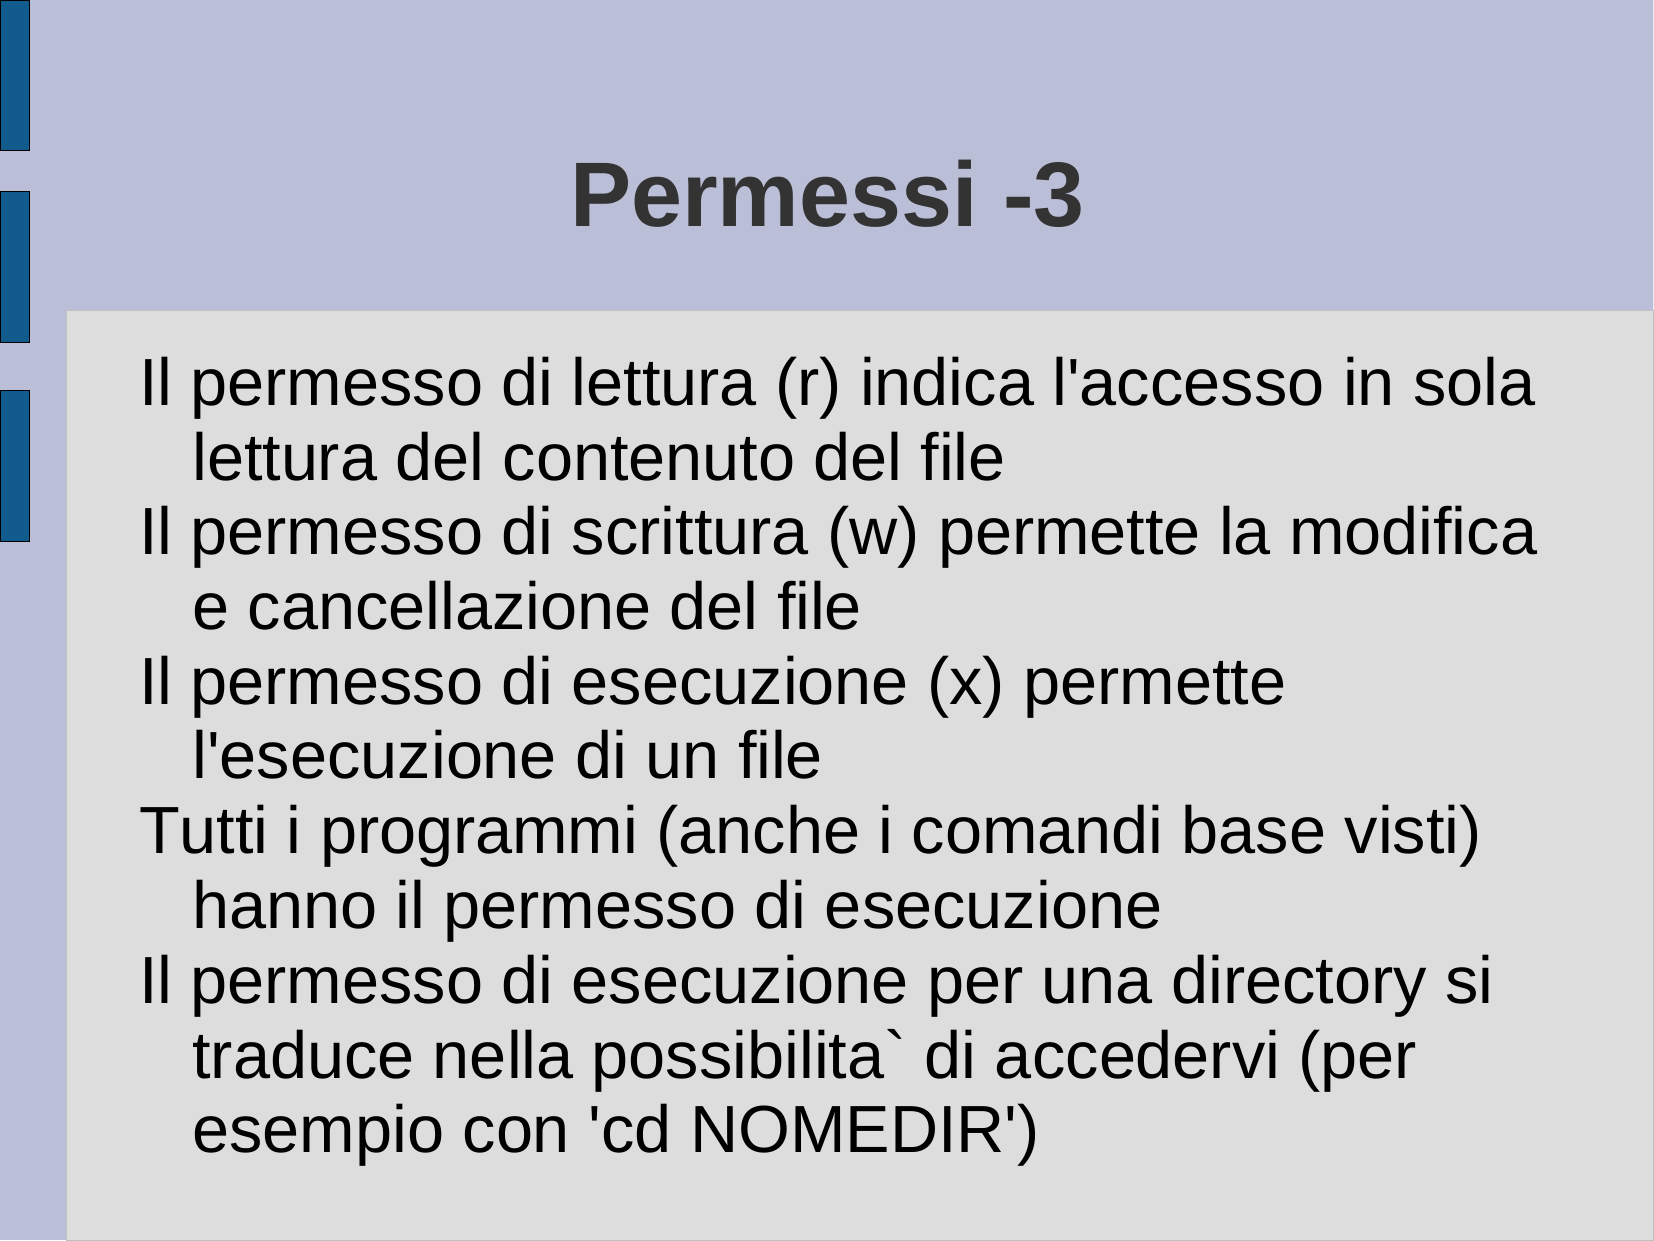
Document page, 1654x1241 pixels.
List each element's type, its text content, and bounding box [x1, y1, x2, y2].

list Il permesso di lettura (r) indica l'accesso in sola lettura del contenuto del file Il permesso di scrittura (w) permette la modifica e cancellazione del file Il permesso di esecuzione (x) permette l'esecuzione di un file Tutti i programmi (anche i comandi base visti) hanno il permesso di esecuzione Il permesso di esecuzione per una directory si traduce nella possibilita` di accedervi (per esempio con 'cd NOMEDIR') [121, 344, 1565, 1201]
title Permessi -3 [121, 91, 1534, 299]
